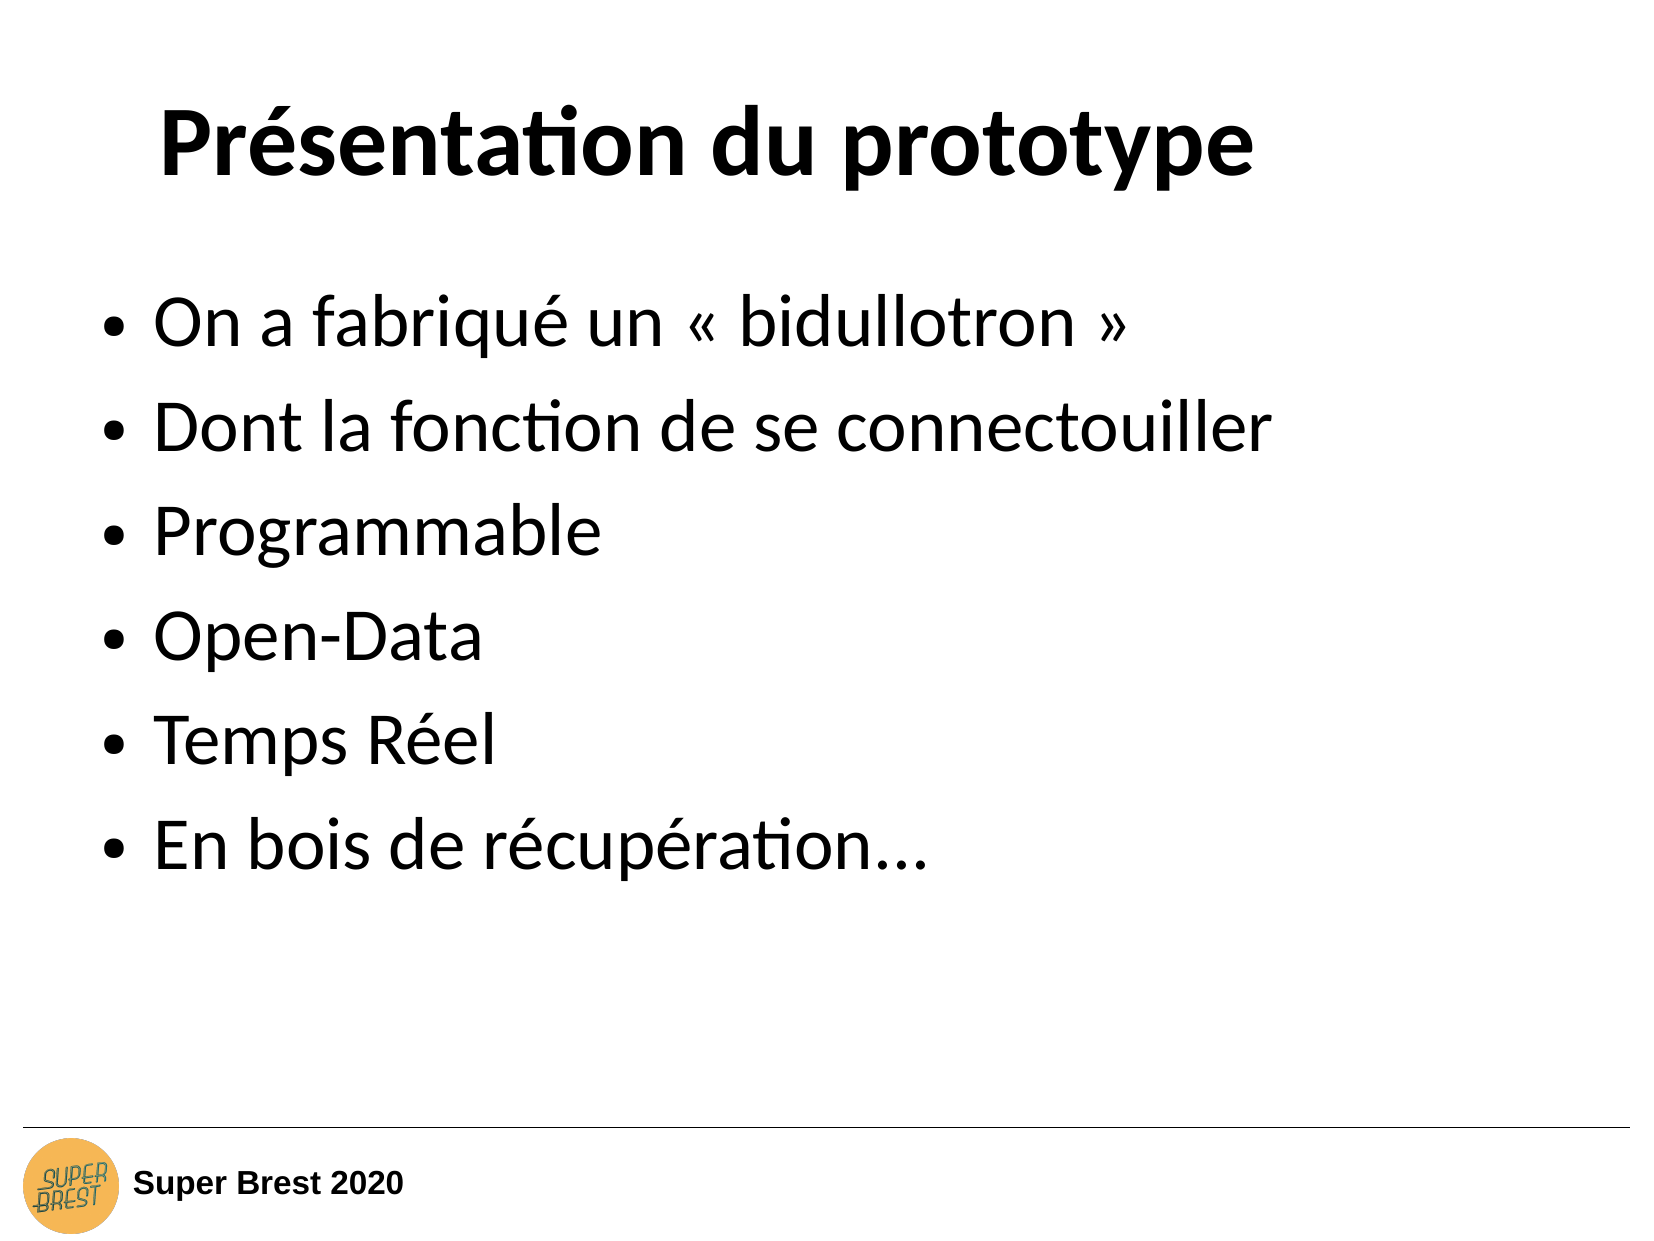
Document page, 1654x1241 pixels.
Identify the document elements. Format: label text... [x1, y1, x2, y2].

picture [23, 1138, 119, 1234]
text_box Super Brest 2020 [119, 1157, 1040, 1210]
title Présentation du prototype [11, 47, 1347, 255]
list On a fabriqué un « bidullotron » Dont la fonction de se connectouiller Programmable Open-Data Temps Réel En bois de récupération... [82, 290, 1571, 1109]
